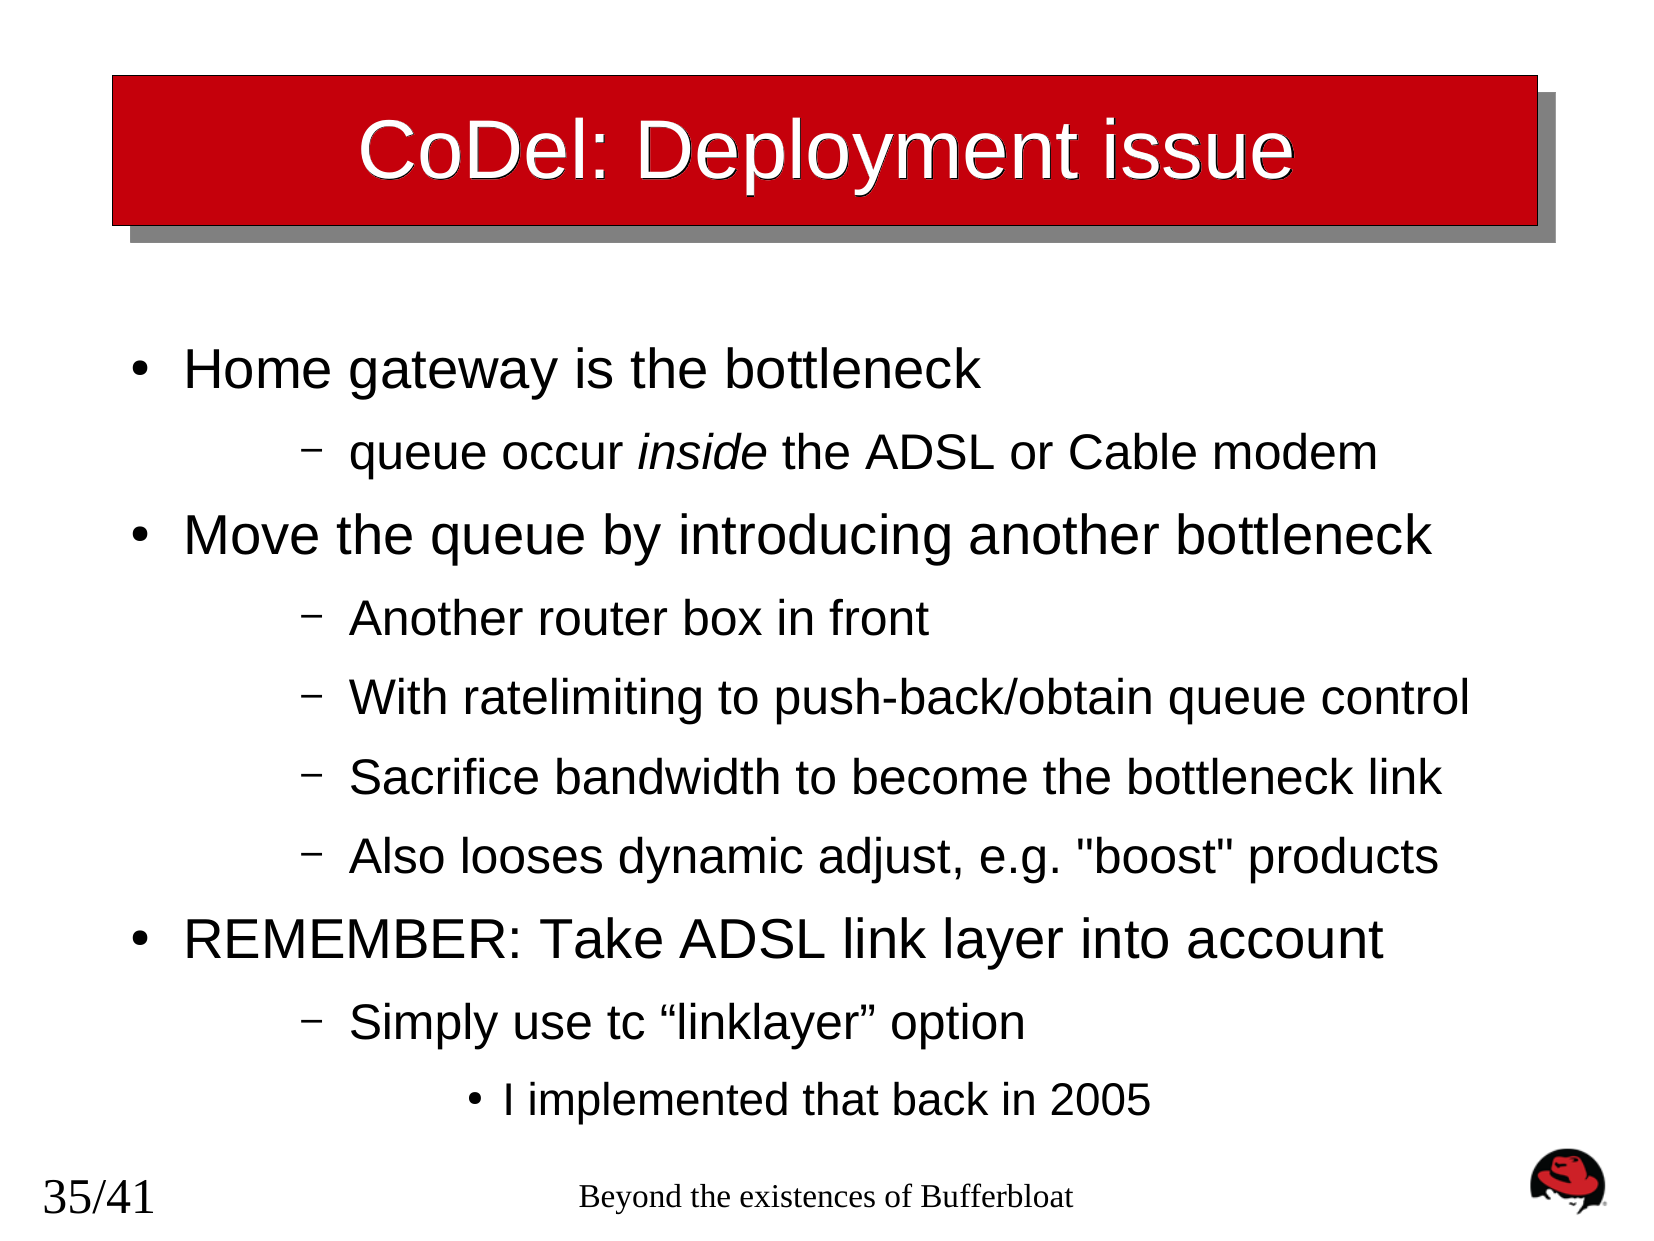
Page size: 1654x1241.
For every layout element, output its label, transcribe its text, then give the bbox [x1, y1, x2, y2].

list Home gateway is the bottleneck queue occur inside the ADSL or Cable modem Move the queue by introducing another bottleneck Another router box in front With ratelimiting to push-back/obtain queue control Sacrifice bandwidth to become the bottleneck link Also looses dynamic adjust, e.g. "boost" products REMEMBER: Take ADSL link layer into account Simply use tc “linklayer” option I implemented that back in 2005 [112, 337, 1538, 1126]
title CoDel: Deployment issue [116, 75, 1538, 226]
picture [1529, 1146, 1613, 1224]
